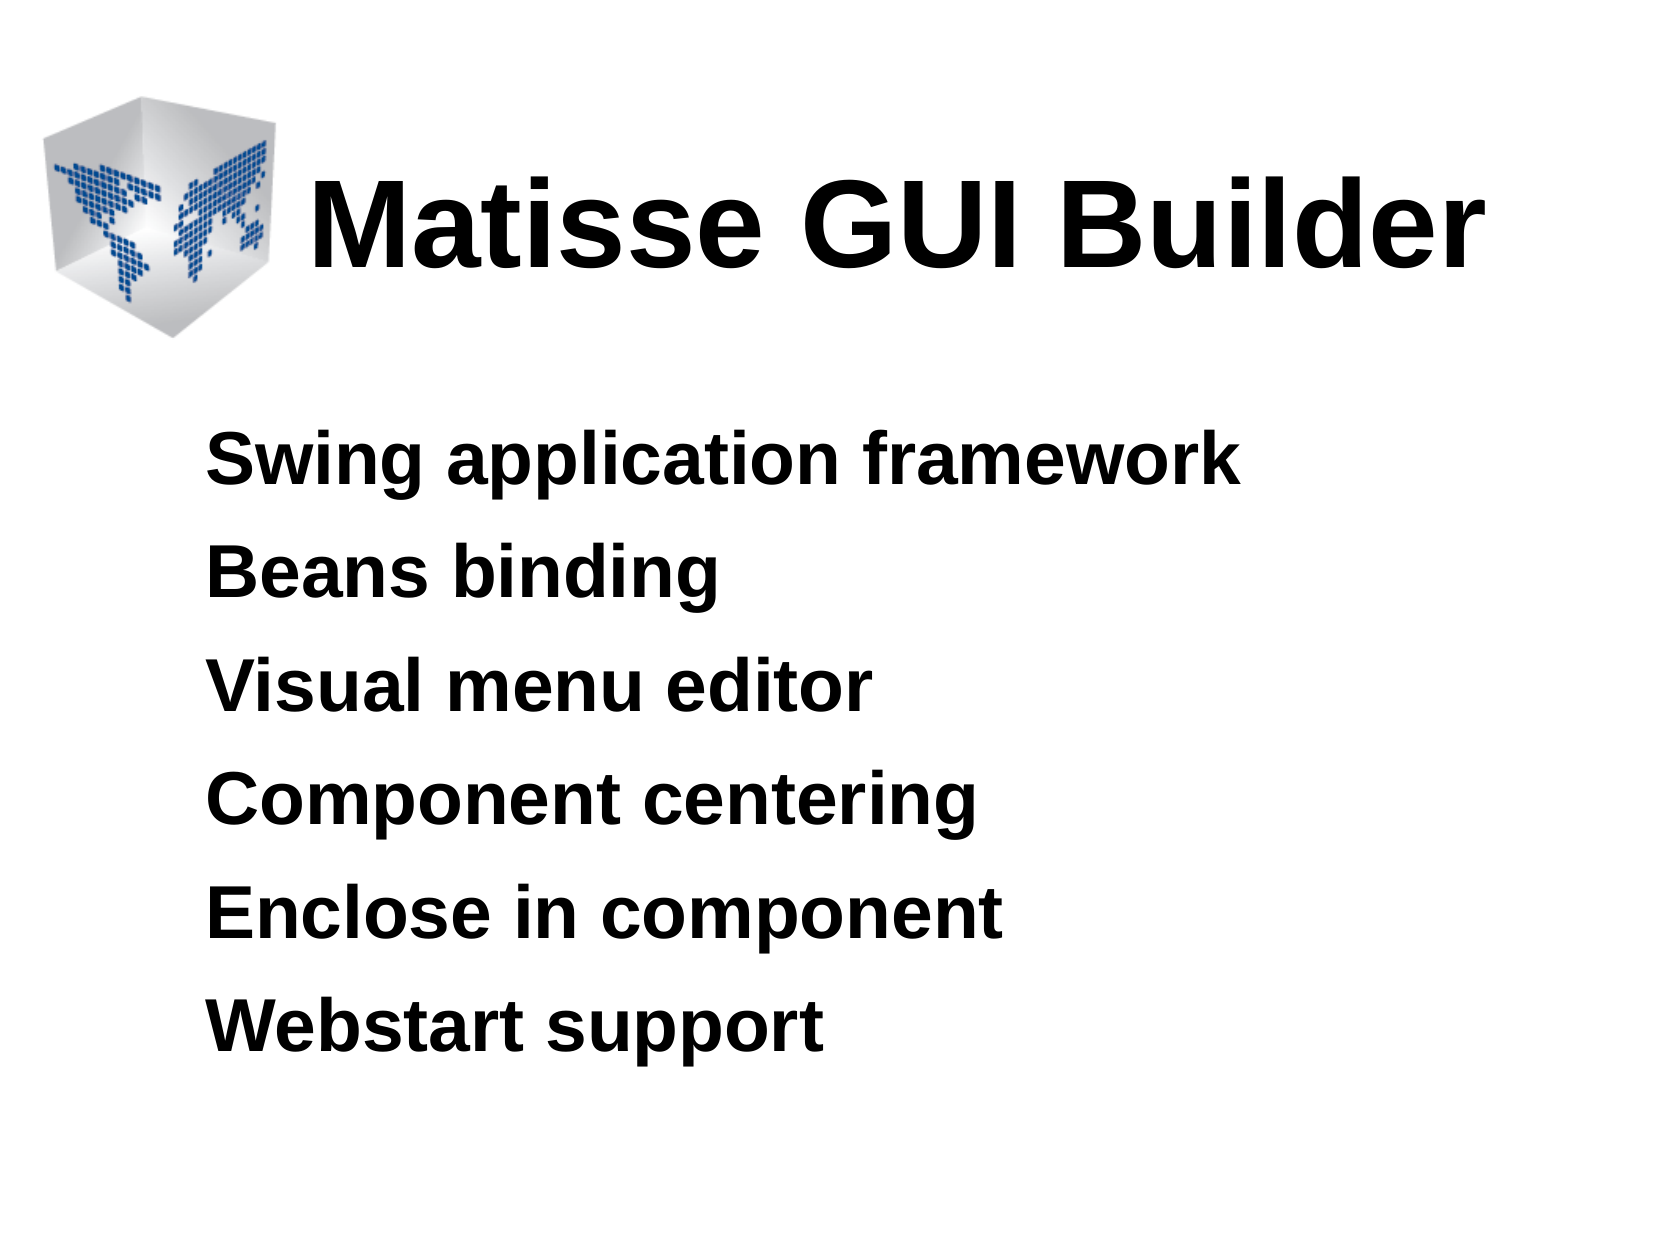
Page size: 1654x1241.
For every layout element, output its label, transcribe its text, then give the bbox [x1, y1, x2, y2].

list Swing application framework Beans binding Visual menu editor Component centering Enclose in component Webstart support [187, 416, 1534, 1068]
title Matisse GUI Builder [307, 127, 1500, 320]
picture [11, 84, 284, 349]
